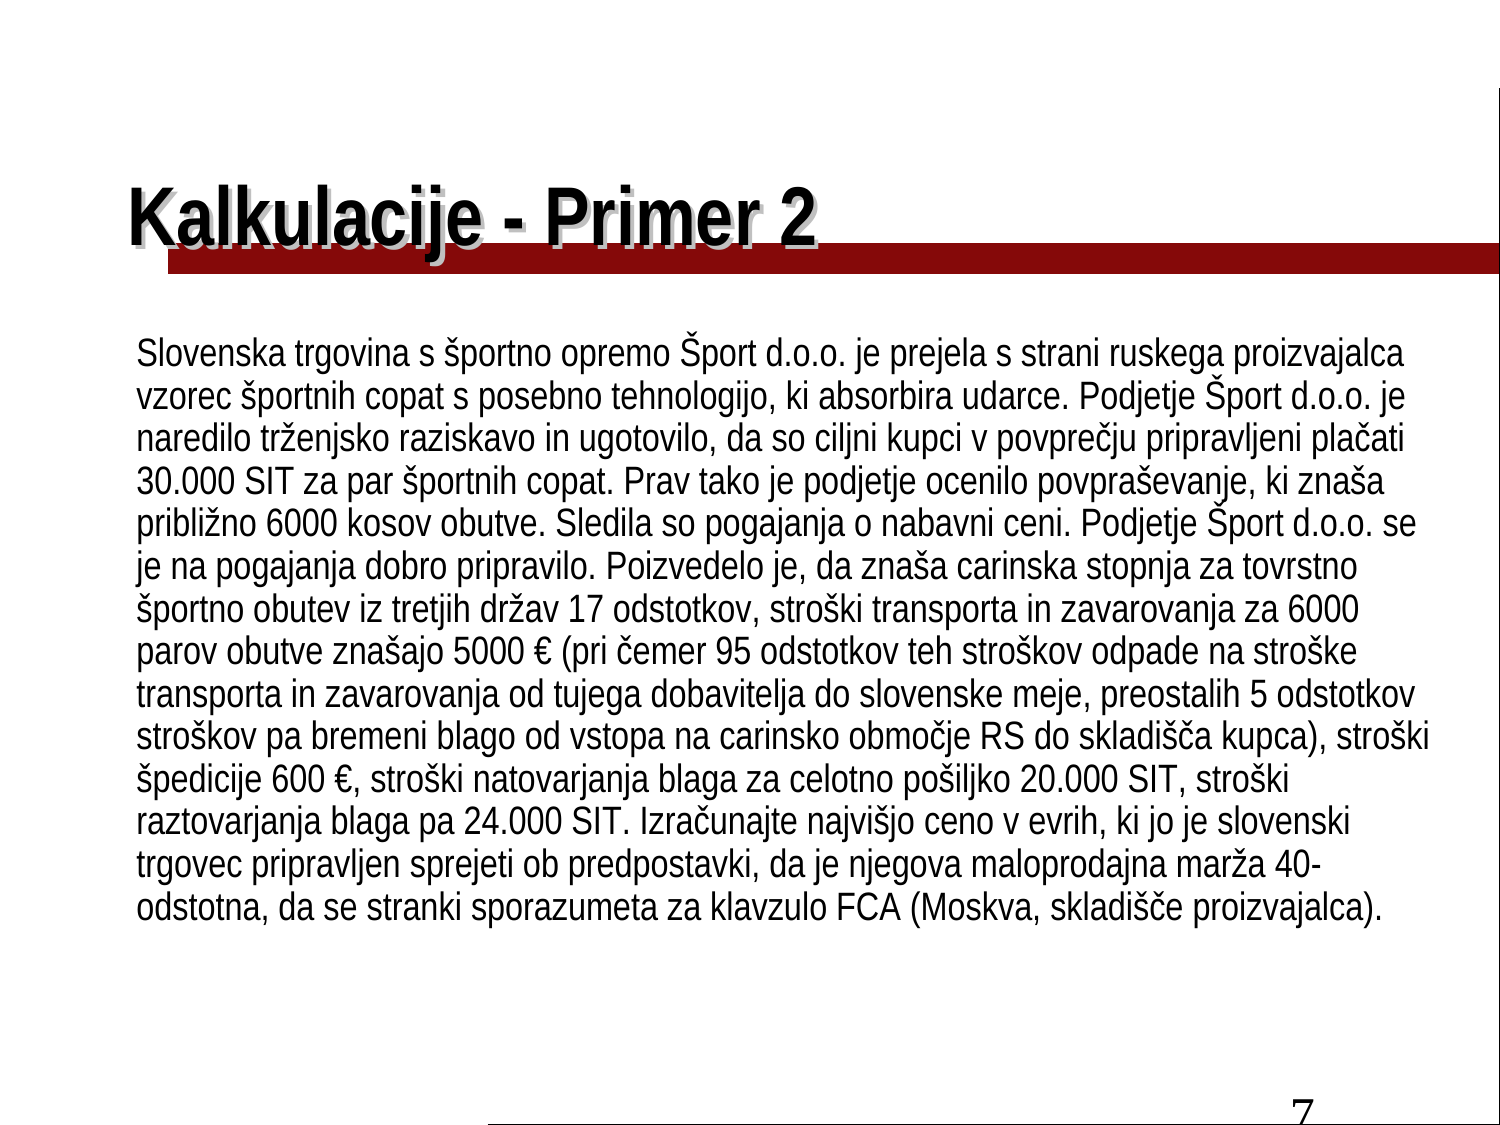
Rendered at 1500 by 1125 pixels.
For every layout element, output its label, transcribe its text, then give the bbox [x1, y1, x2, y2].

list Slovenska trgovina s športno opremo Šport d.o.o. je prejela s strani ruskega proizvajalca vzorec športnih copat s posebno tehnologijo, ki absorbira udarce. Podjetje Šport d.o.o. je naredilo trženjsko raziskavo in ugotovilo, da so ciljni kupci v povprečju pripravljeni plačati 30.000 SIT za par športnih copat. Prav tako je podjetje ocenilo povpraševanje, ki znaša približno 6000 kosov obutve. Sledila so pogajanja o nabavni ceni. Podjetje Šport d.o.o. se je na pogajanja dobro pripravilo. Poizvedelo je, da znaša carinska stopnja za tovrstno športno obutev iz tretjih držav 17 odstotkov, stroški transporta in zavarovanja za 6000 parov obutve znašajo 5000 € (pri čemer 95 odstotkov teh stroškov odpade na stroške transporta in zavarovanja od tujega dobavitelja do slovenske meje, preostalih 5 odstotkov stroškov pa bremeni blago od vstopa na carinsko območje RS do skladišča kupca), stroški špedicije 600 €, stroški natovarjanja blaga za celotno pošiljko 20.000 SIT, stroški raztovarjanja blaga pa 24.000 SIT. Izračunajte najvišjo ceno v evrih, ki jo je slovenski trgovec pripravljen sprejeti ob predpostavki, da je njegova maloprodajna marža 40-odstotna, da se stranki sporazumeta za klavzulo FCA (Moskva, skladišče proizvajalca). [0, 324, 1453, 1125]
title Kalkulacije - Primer 2 [112, 137, 1388, 288]
